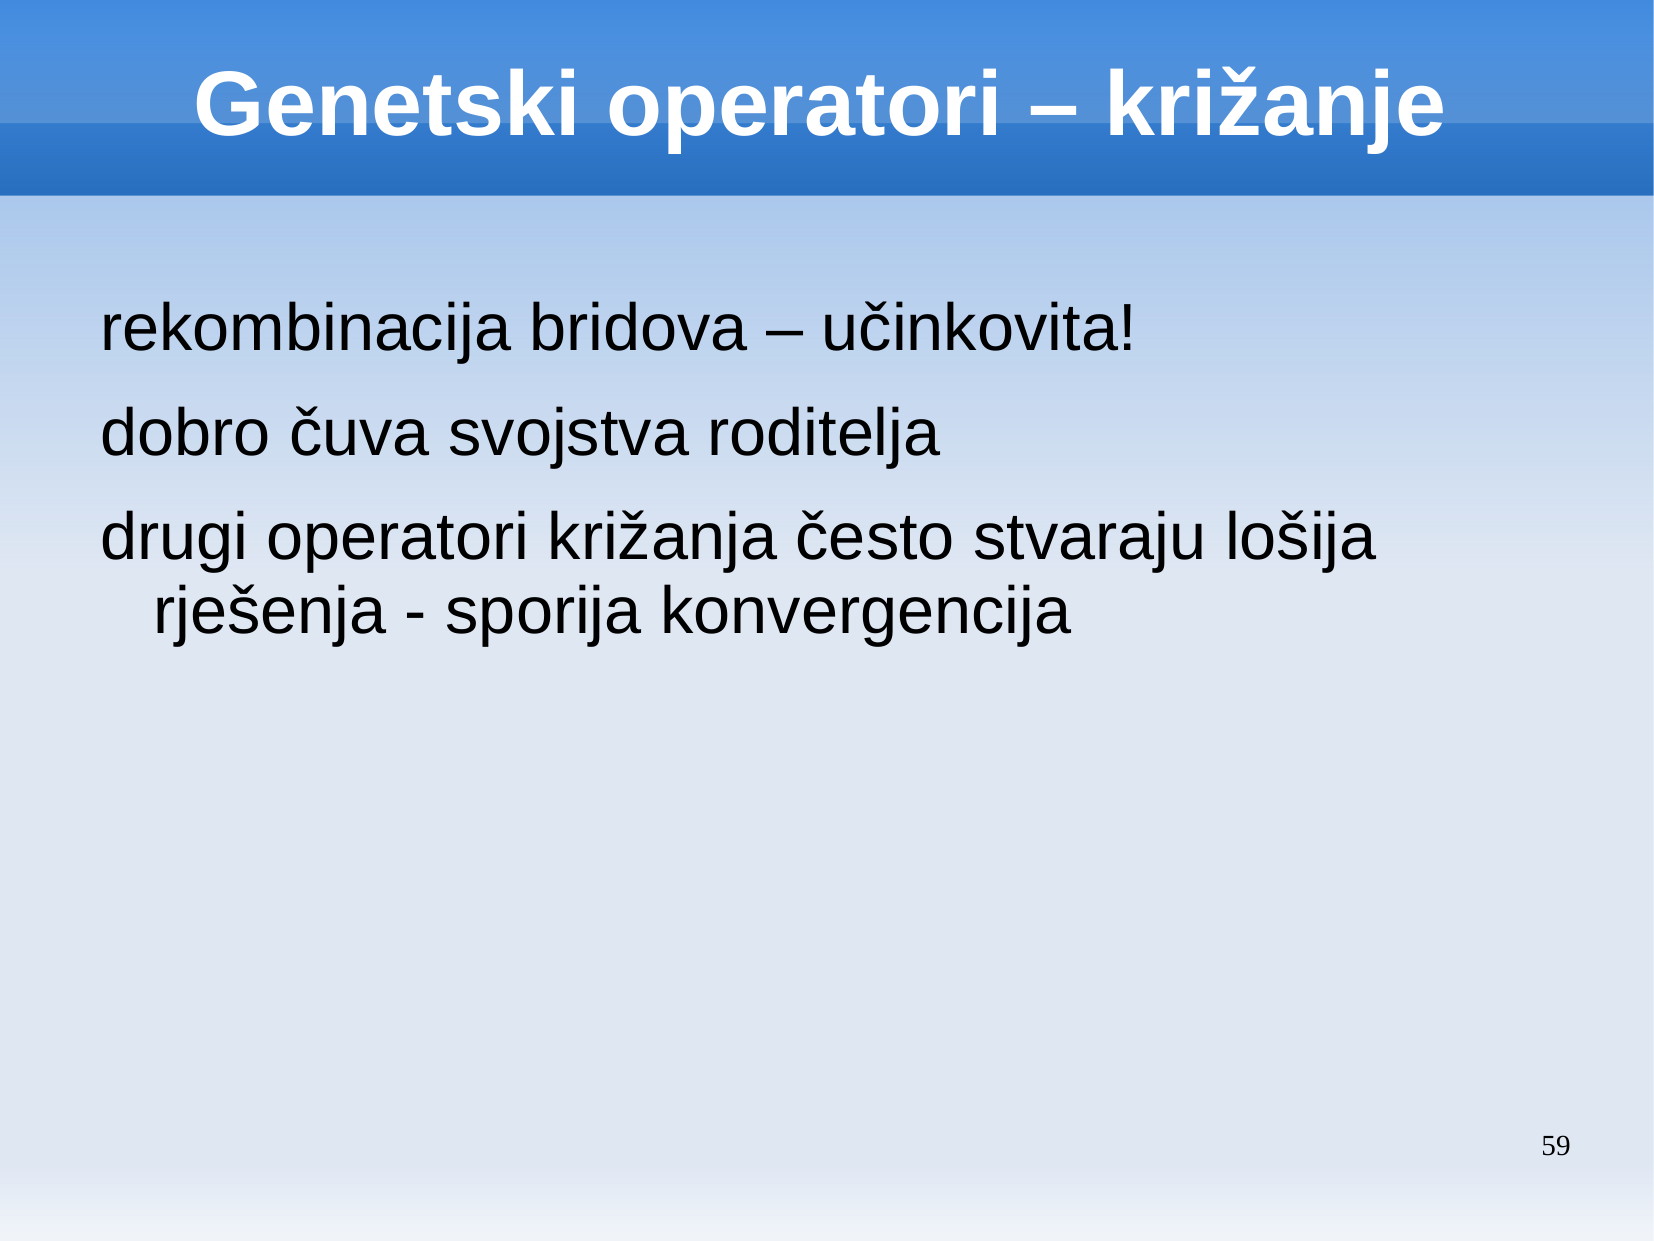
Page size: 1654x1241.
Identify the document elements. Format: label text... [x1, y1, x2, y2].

title Genetski operatori – križanje [76, 7, 1565, 200]
picture [0, 0, 1654, 1241]
list rekombinacija bridova – učinkovita! dobro čuva svojstva roditelja drugi operatori križanja često stvaraju lošija rješenja - sporija konvergencija [82, 290, 1571, 1094]
